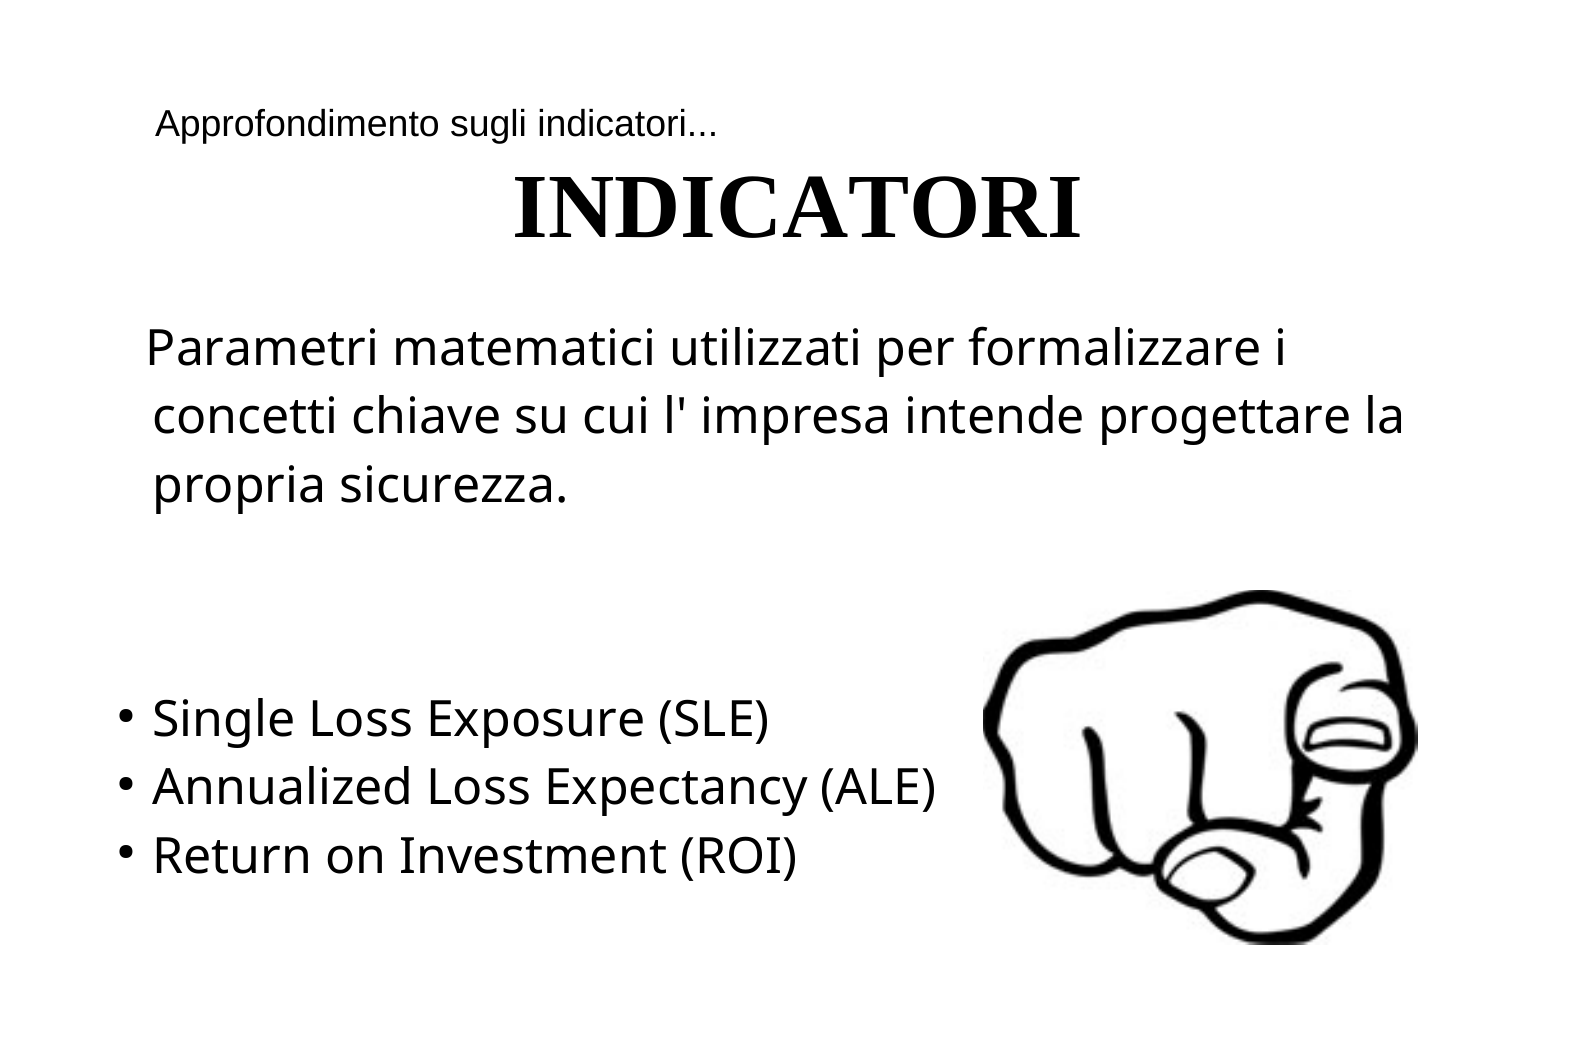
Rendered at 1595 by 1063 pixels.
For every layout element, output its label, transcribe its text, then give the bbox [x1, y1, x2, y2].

subtitle INDICATORI Parametri matematici utilizzati per formalizzare i concetti chiave su cui l' impresa intende progettare la propria sicurezza. Single Loss Exposure (SLE) Annualized Loss Expectancy (ALE) Return on Investment (ROI) [117, 78, 1479, 966]
text_box Approfondimento sugli indicatori... [140, 94, 761, 152]
picture [983, 590, 1418, 945]
